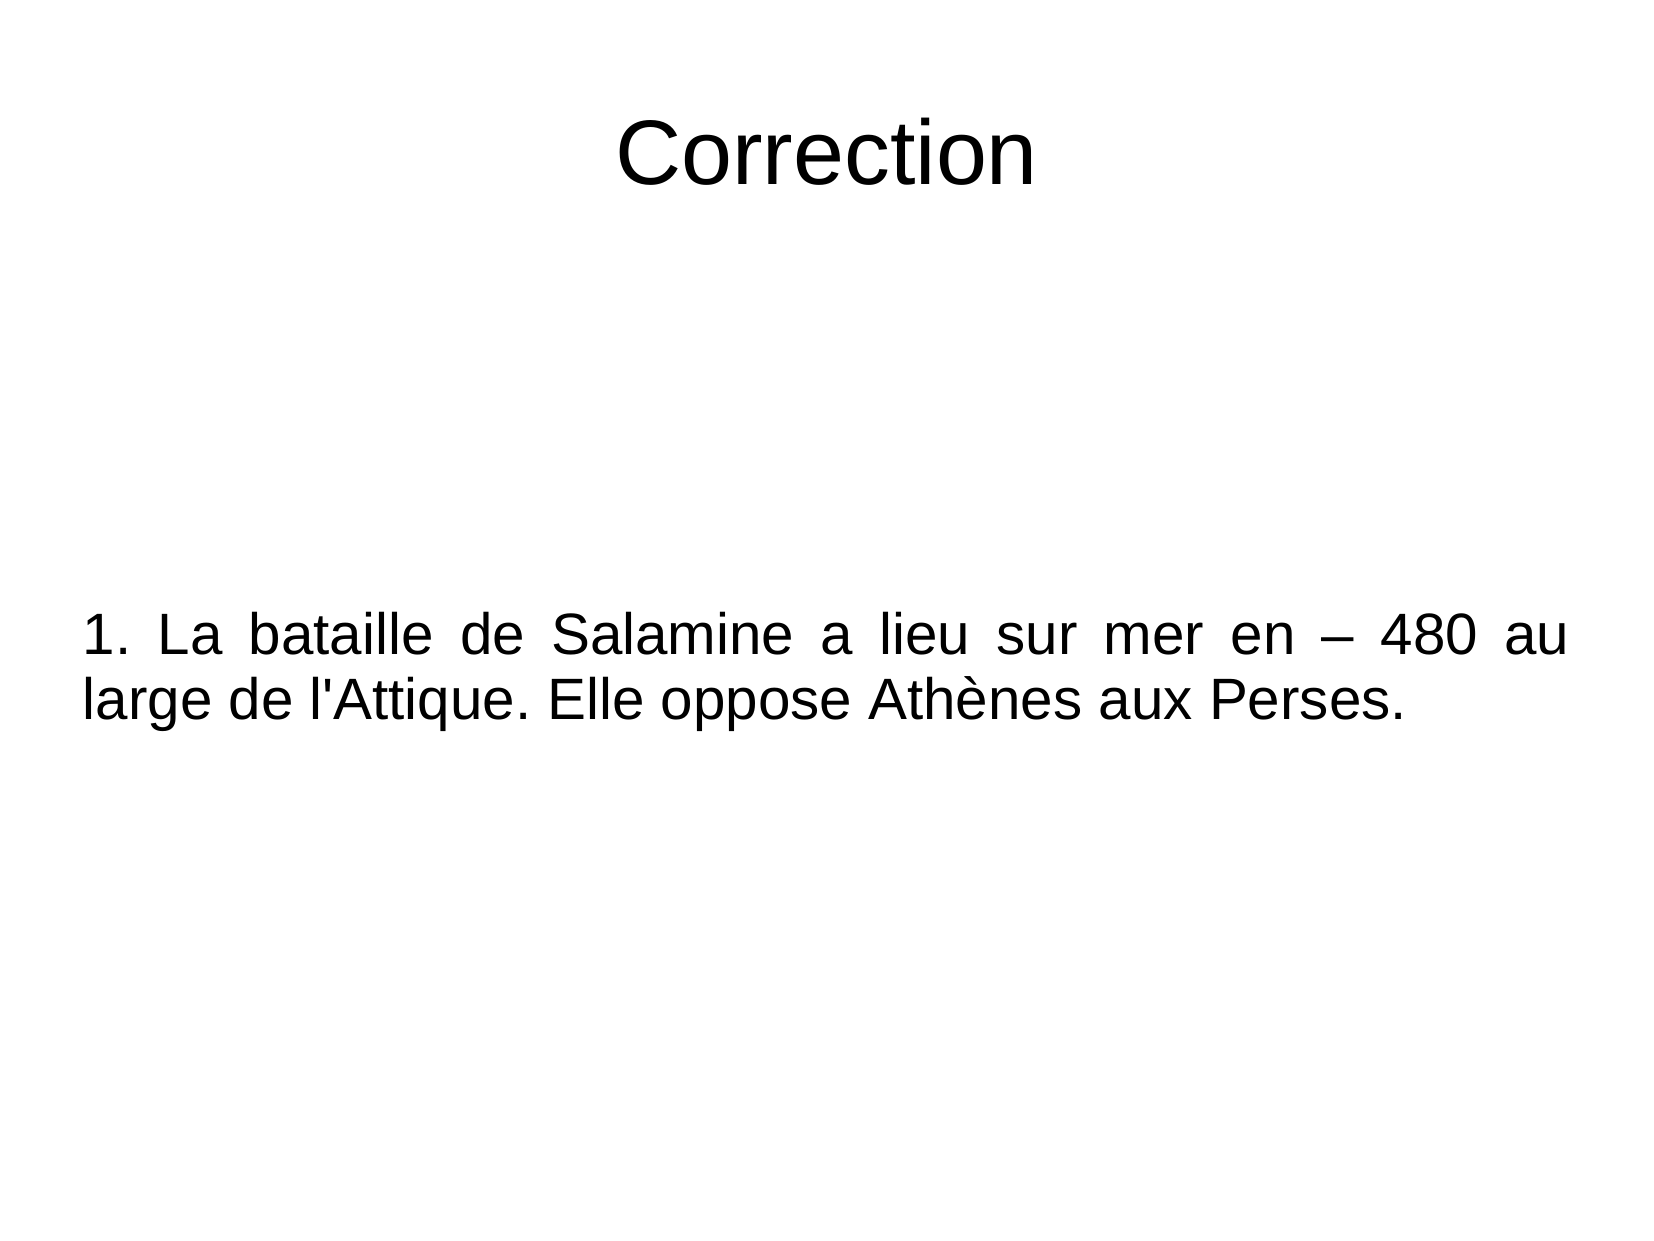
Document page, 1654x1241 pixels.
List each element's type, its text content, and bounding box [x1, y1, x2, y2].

title Correction [82, 56, 1571, 250]
subtitle 1. La bataille de Salamine a lieu sur mer en – 480 au large de l'Attique. Elle oppose Athènes aux Perses. [82, 297, 1571, 1102]
